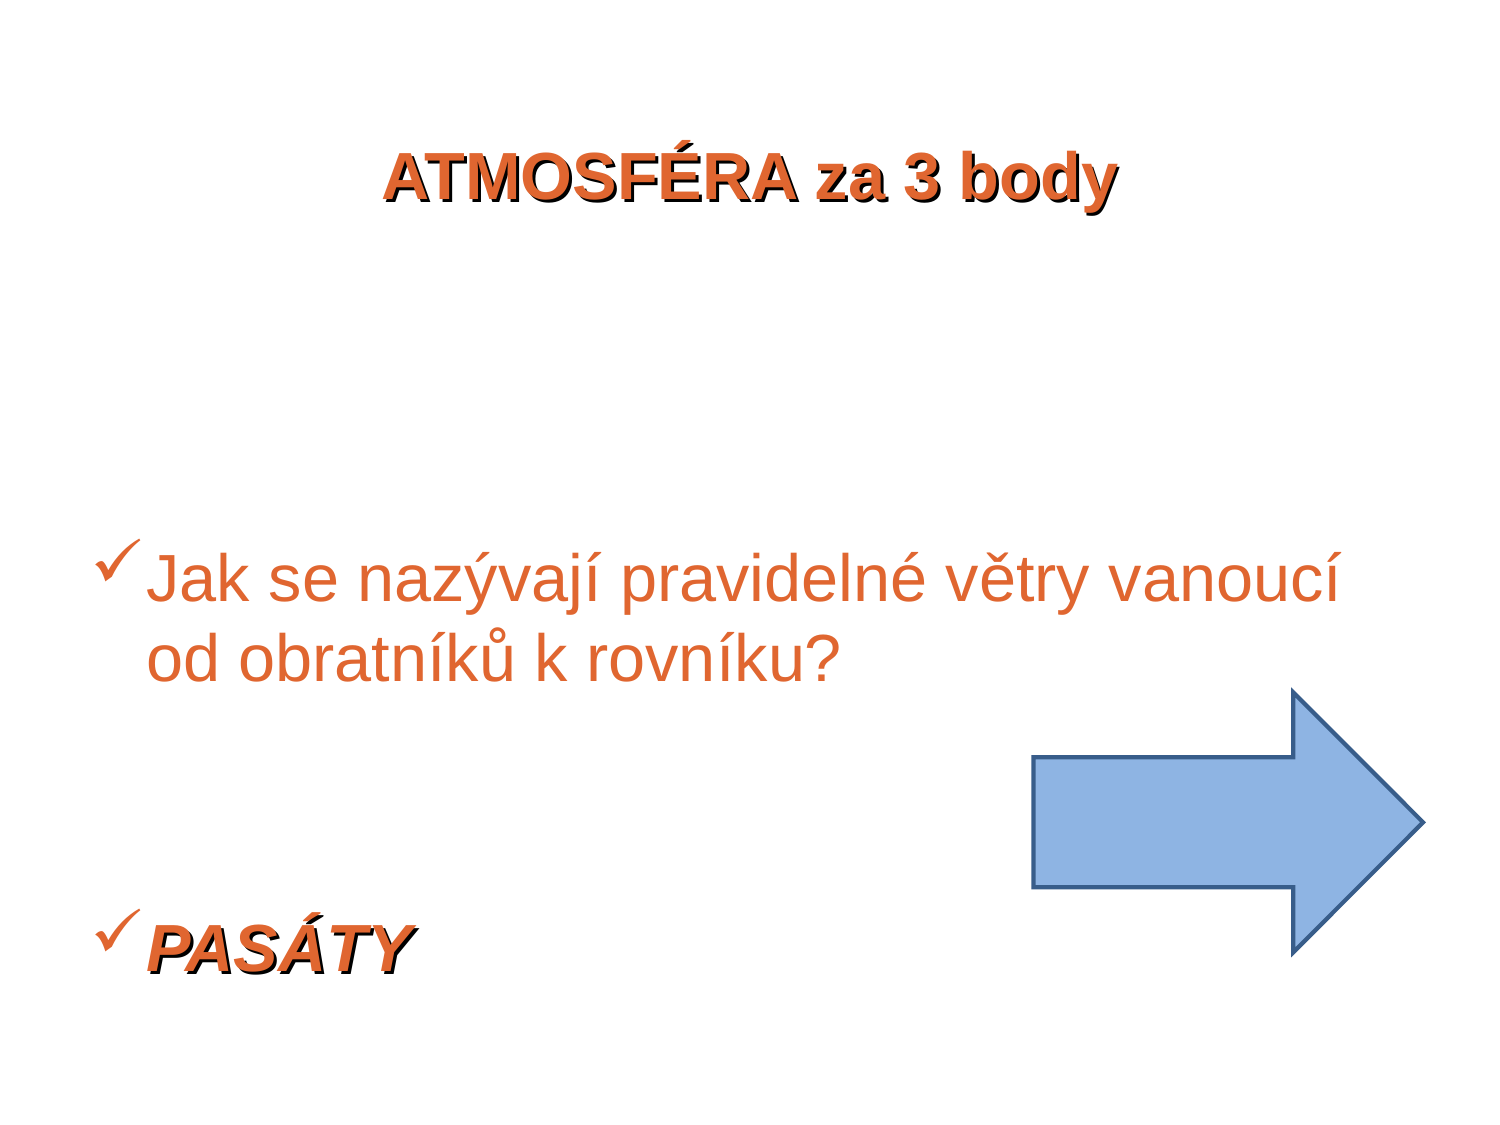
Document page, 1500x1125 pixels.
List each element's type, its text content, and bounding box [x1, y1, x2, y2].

text_box [1033, 692, 1424, 953]
title ATMOSFÉRA za 3 body [75, 113, 1426, 233]
list Jak se nazývají pravidelné větry vanoucí od obratníků k rovníku? PASÁTY [75, 527, 1426, 1079]
